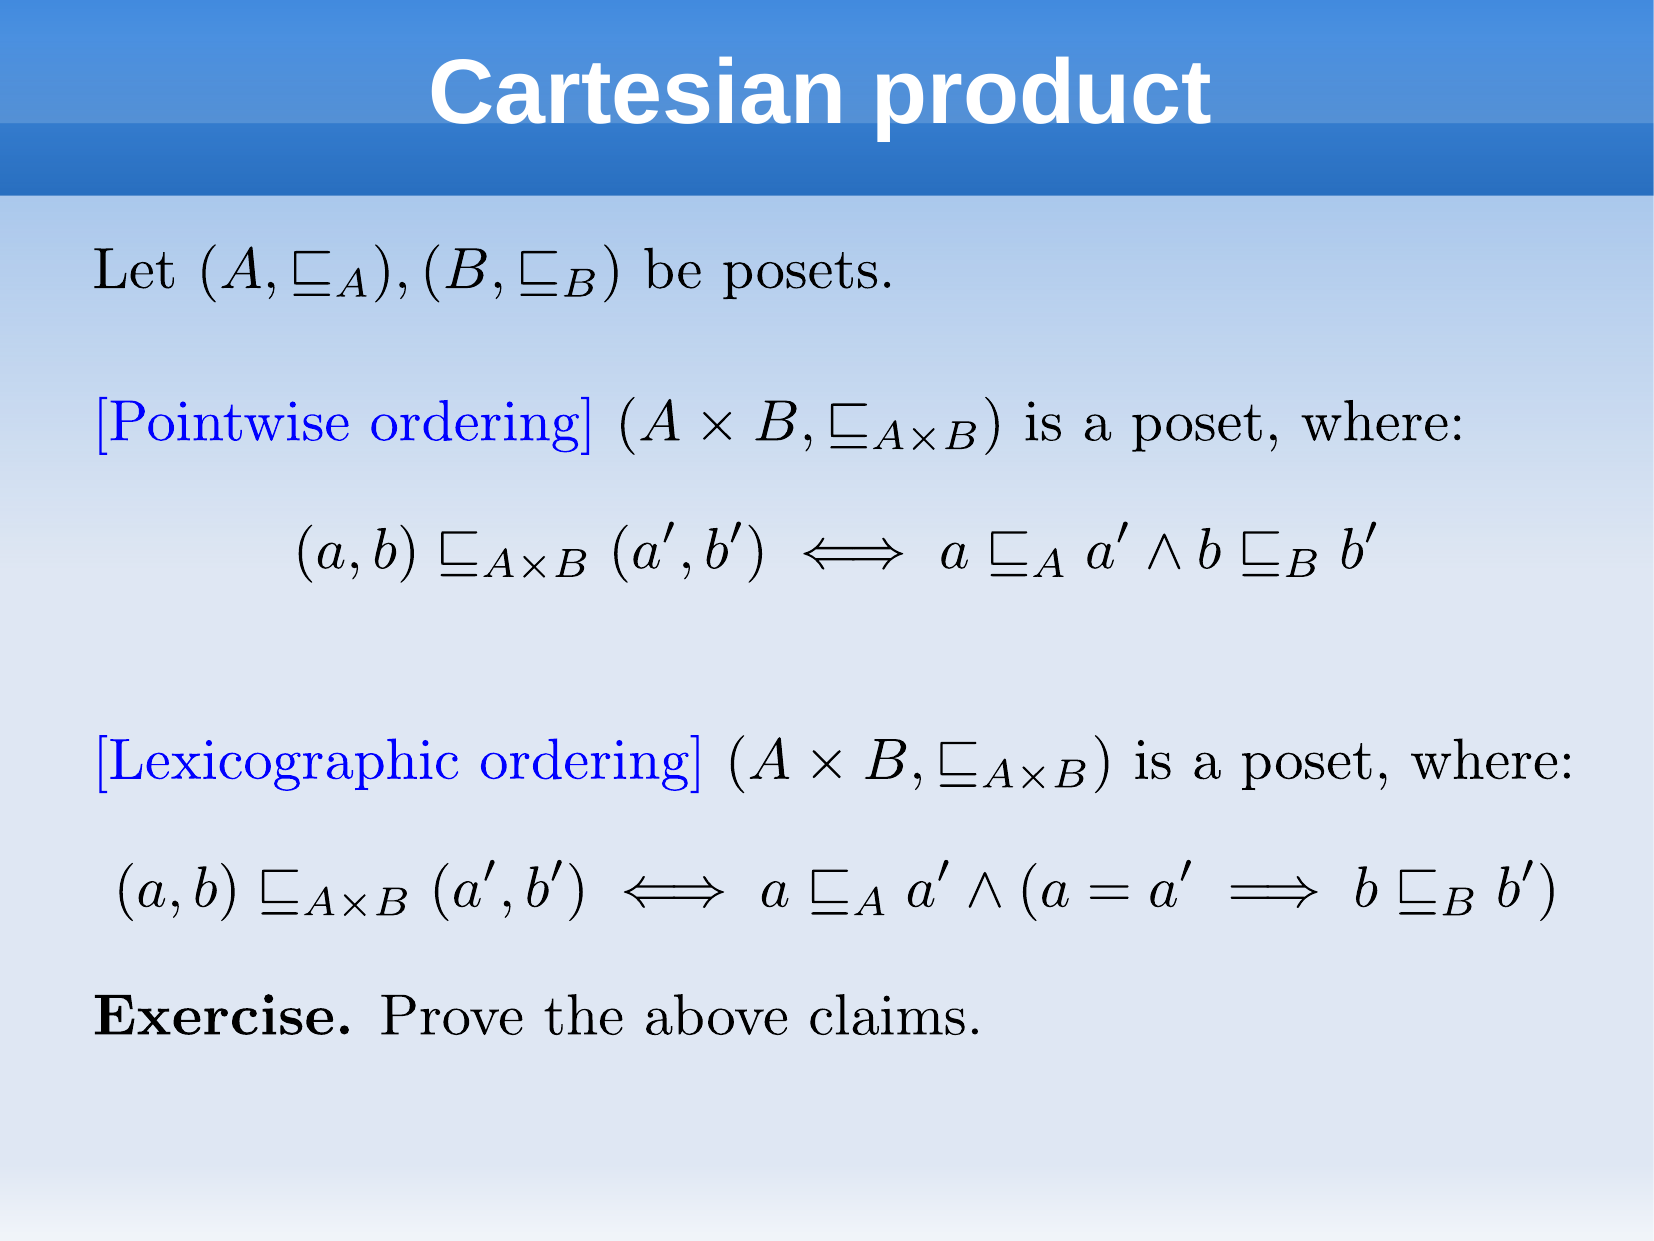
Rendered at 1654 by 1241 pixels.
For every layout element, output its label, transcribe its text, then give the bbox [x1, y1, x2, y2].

picture [0, 0, 1654, 1241]
title Cartesian product [76, 0, 1565, 188]
text_box [92, 244, 1576, 1036]
